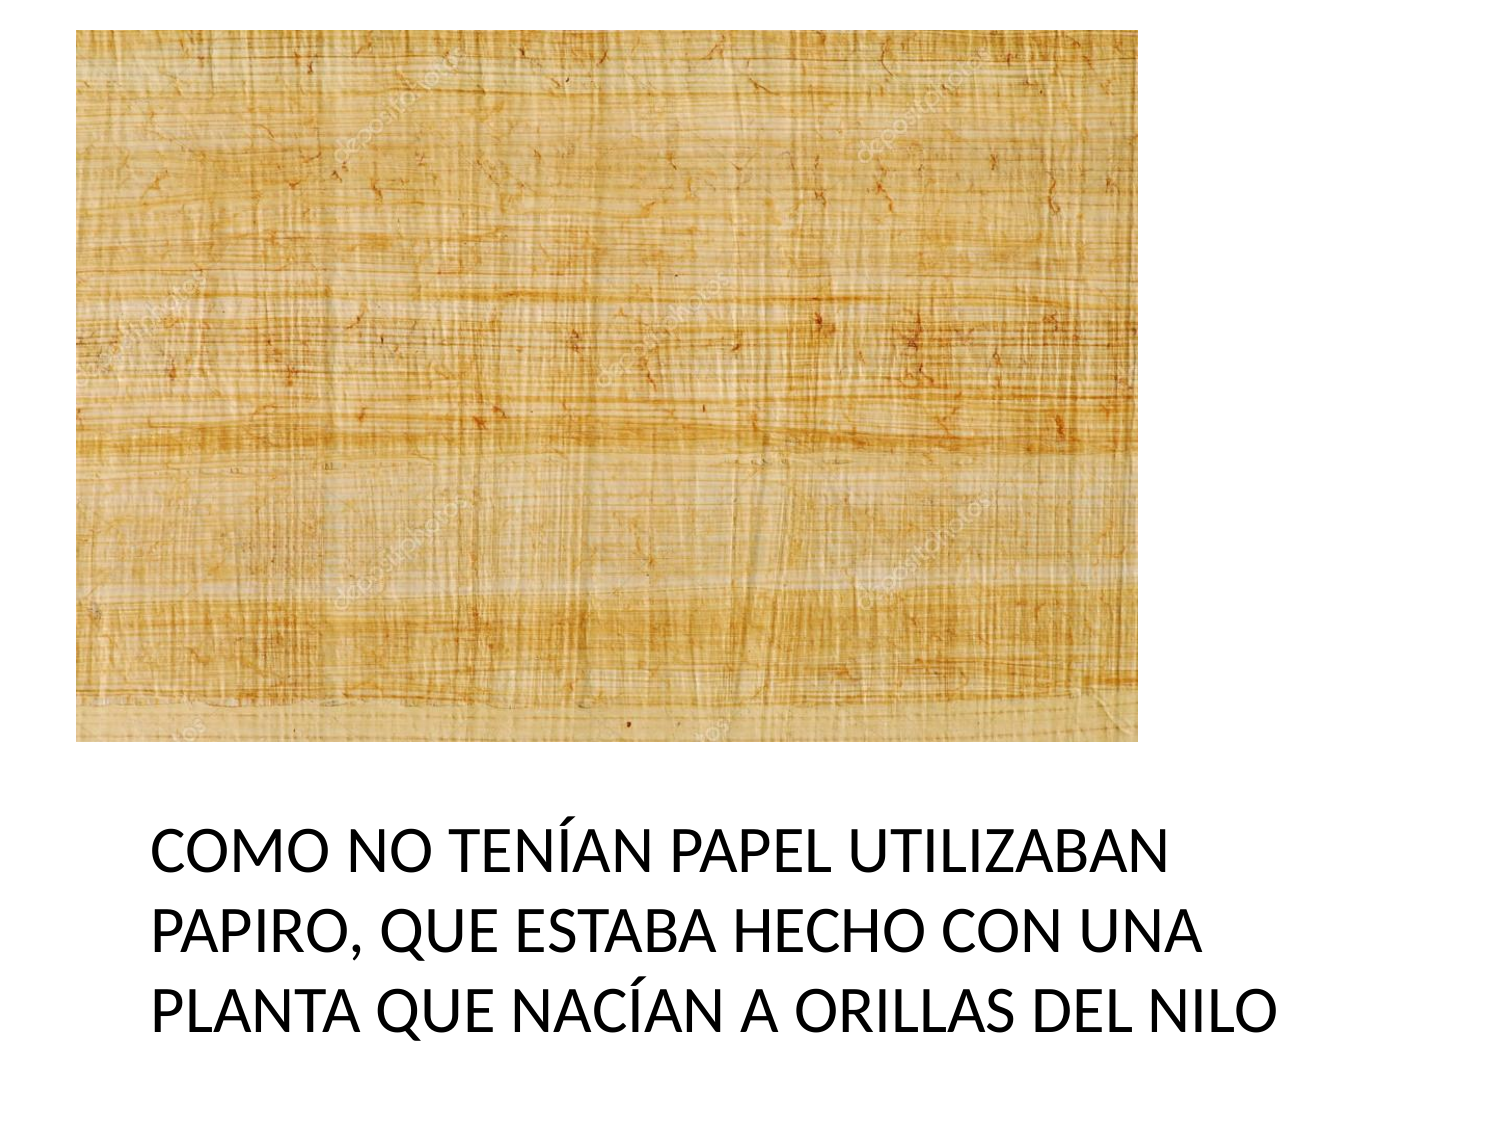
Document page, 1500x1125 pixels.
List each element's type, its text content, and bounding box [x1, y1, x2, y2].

picture [76, 30, 1138, 742]
text_box COMO NO TENÍAN PAPEL UTILIZABAN PAPIRO, QUE ESTABA HECHO CON UNA PLANTA QUE NACÍAN A ORILLAS DEL NILO [135, 798, 1377, 1057]
